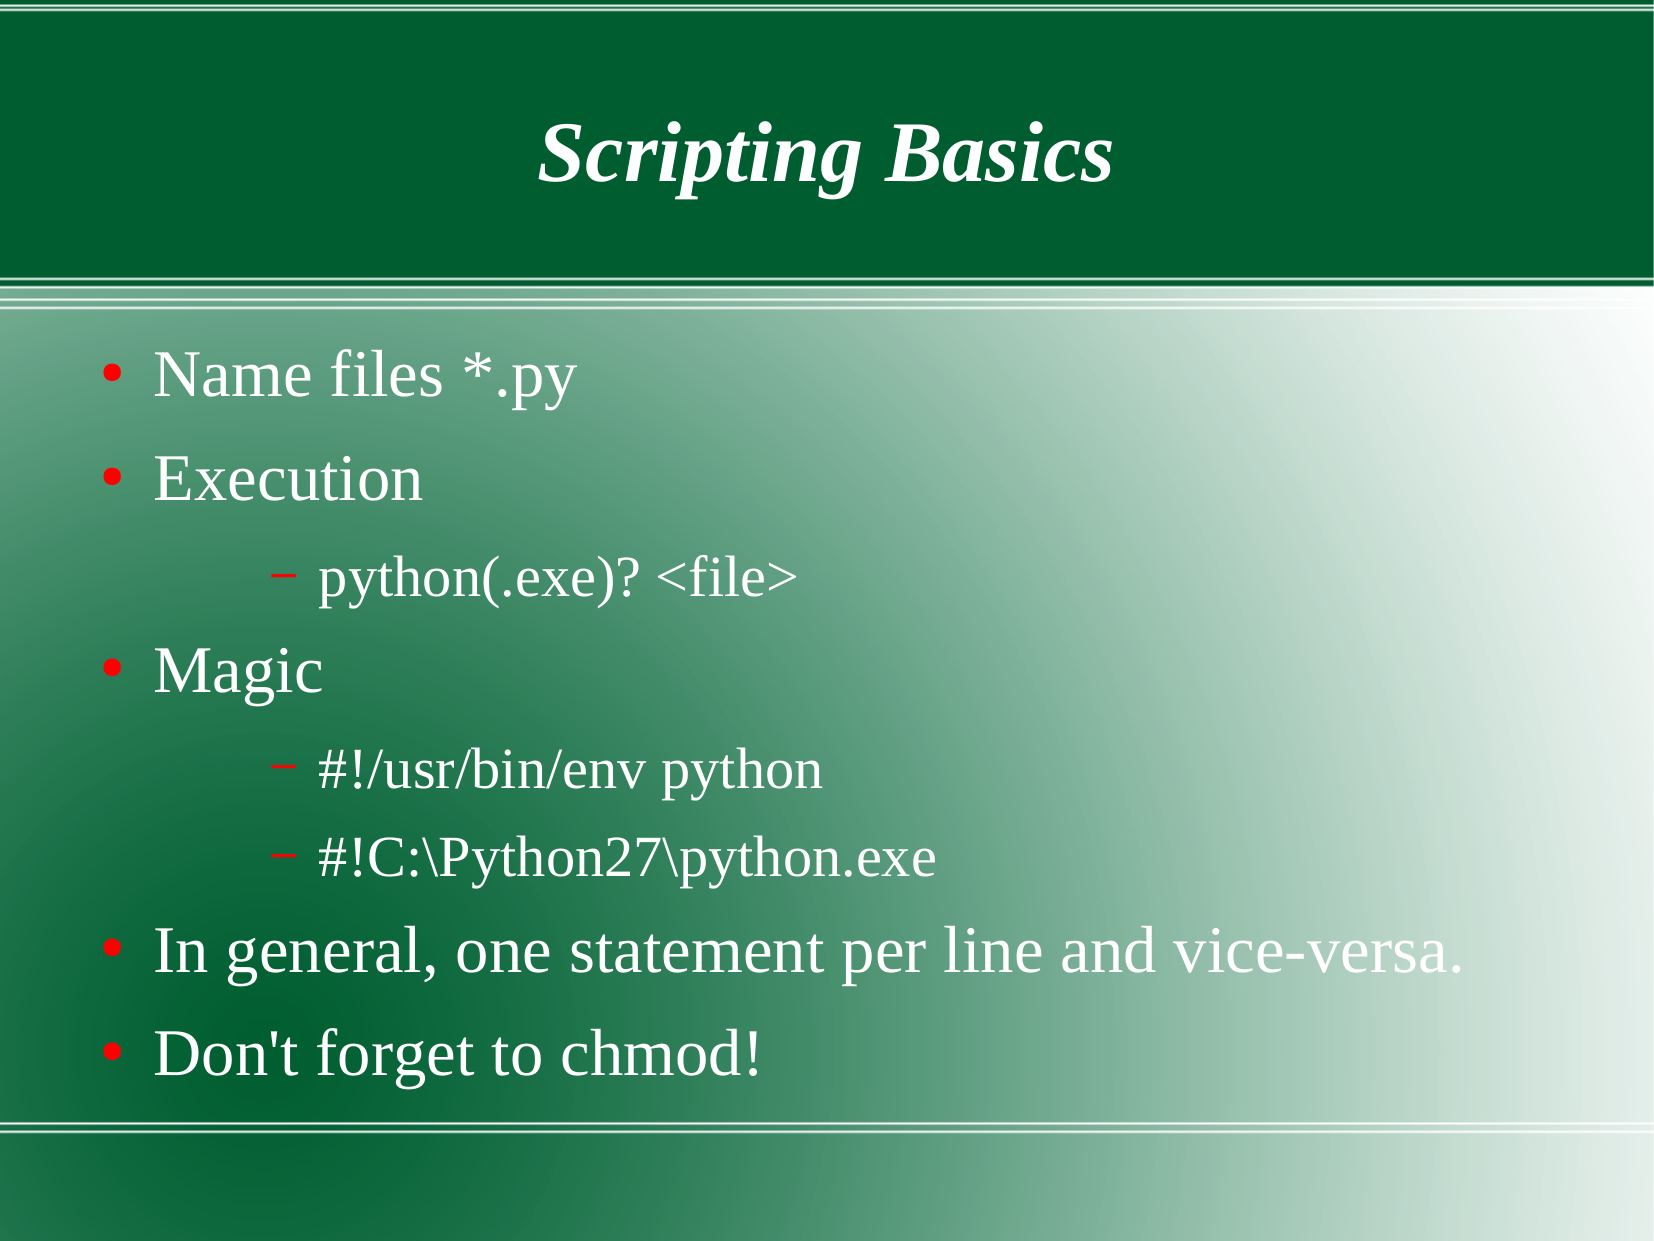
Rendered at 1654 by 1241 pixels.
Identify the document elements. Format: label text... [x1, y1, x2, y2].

picture [0, 0, 1654, 1241]
title Scripting Basics [82, 49, 1571, 257]
list Name files *.py Execution python(.exe)? <file> Magic #!/usr/bin/env python #!C:\Python27\python.exe In general, one statement per line and vice-versa. Don't forget to chmod! [82, 337, 1571, 1156]
